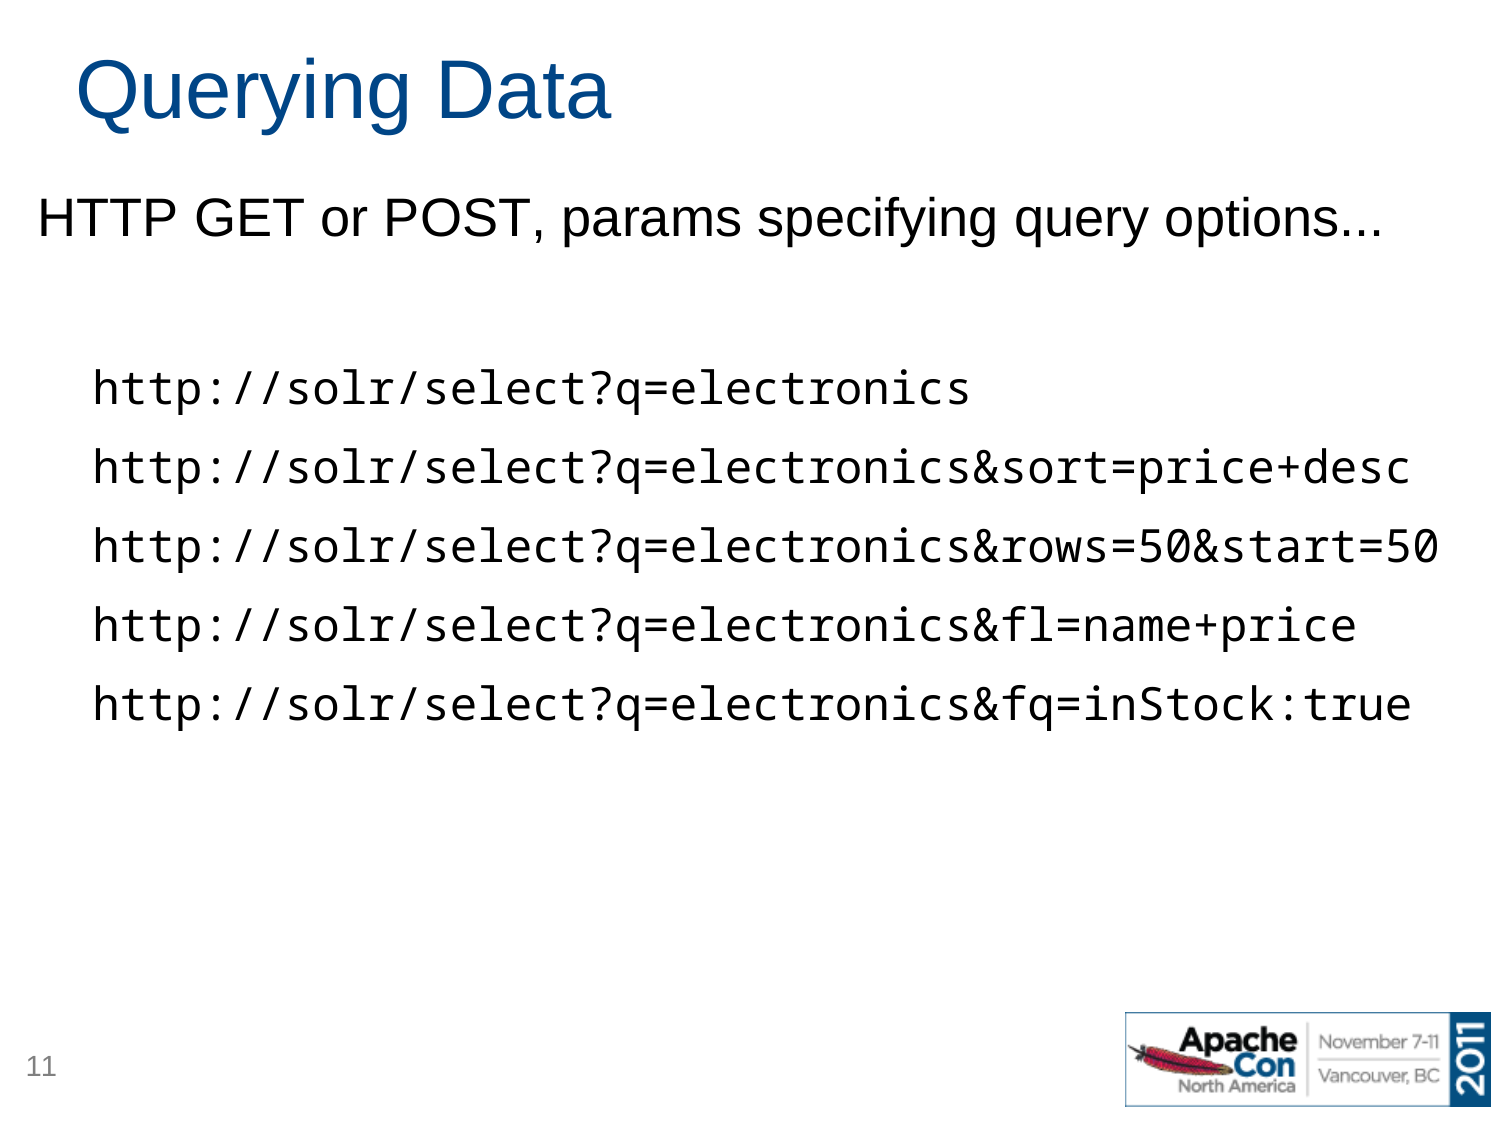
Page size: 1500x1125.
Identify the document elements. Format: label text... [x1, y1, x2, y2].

title Querying Data [75, 0, 1425, 181]
list HTTP GET or POST, params specifying query options... http://solr/select?q=electronics http://solr/select?q=electronics&sort=price+desc http://solr/select?q=electronics&rows=50&start=50 http://solr/select?q=electronics&fl=name+price http://solr/select?q=electronics&fq=inStock:true [37, 187, 1463, 991]
picture [1125, 1012, 1491, 1107]
